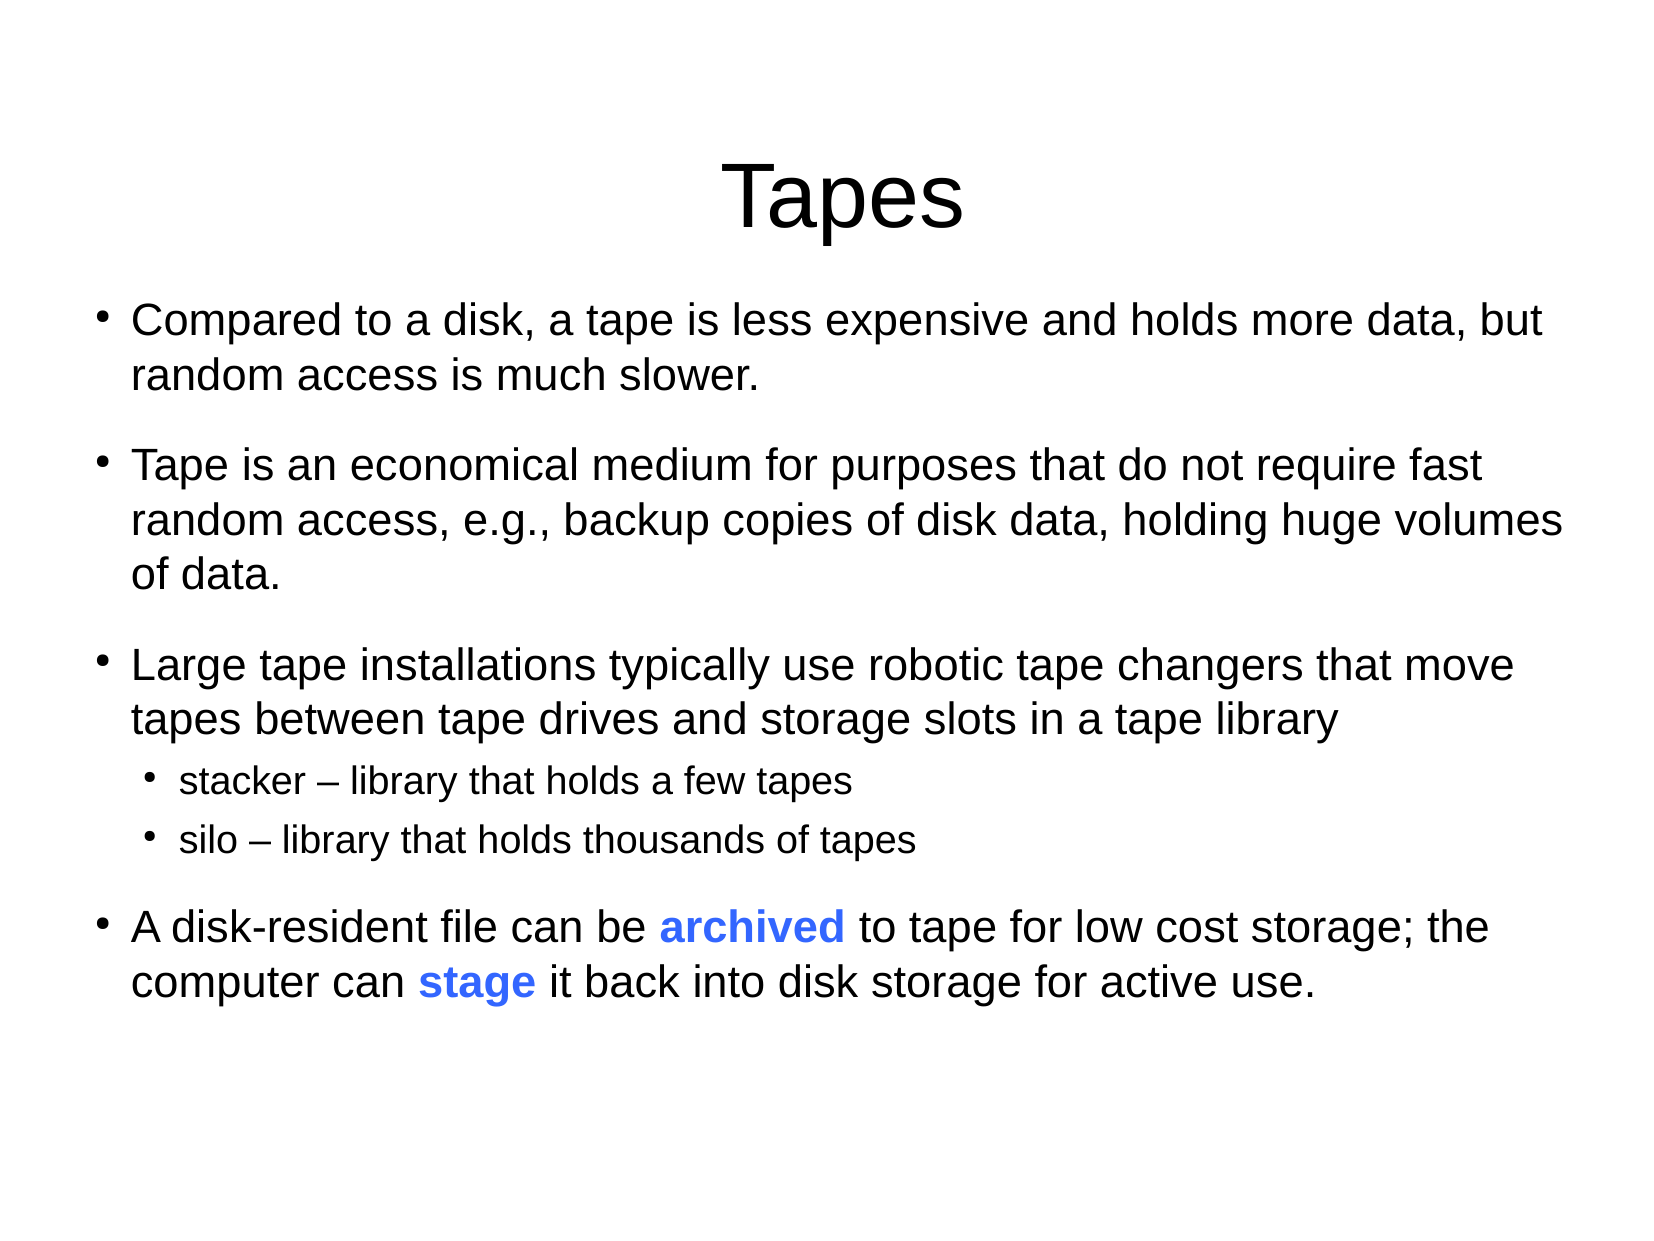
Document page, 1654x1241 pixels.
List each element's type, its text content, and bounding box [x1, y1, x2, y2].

title Tapes [82, 49, 1571, 257]
list Compared to a disk, a tape is less expensive and holds more data, but random access is much slower. Tape is an economical medium for purposes that do not require fast random access, e.g., backup copies of disk data, holding huge volumes of data. Large tape installations typically use robotic tape changers that move tapes between tape drives and storage slots in a tape library stacker – library that holds a few tapes silo – library that holds thousands of tapes A disk-resident file can be archived to tape for low cost storage; the computer can stage it back into disk storage for active use. [82, 290, 1571, 1010]
